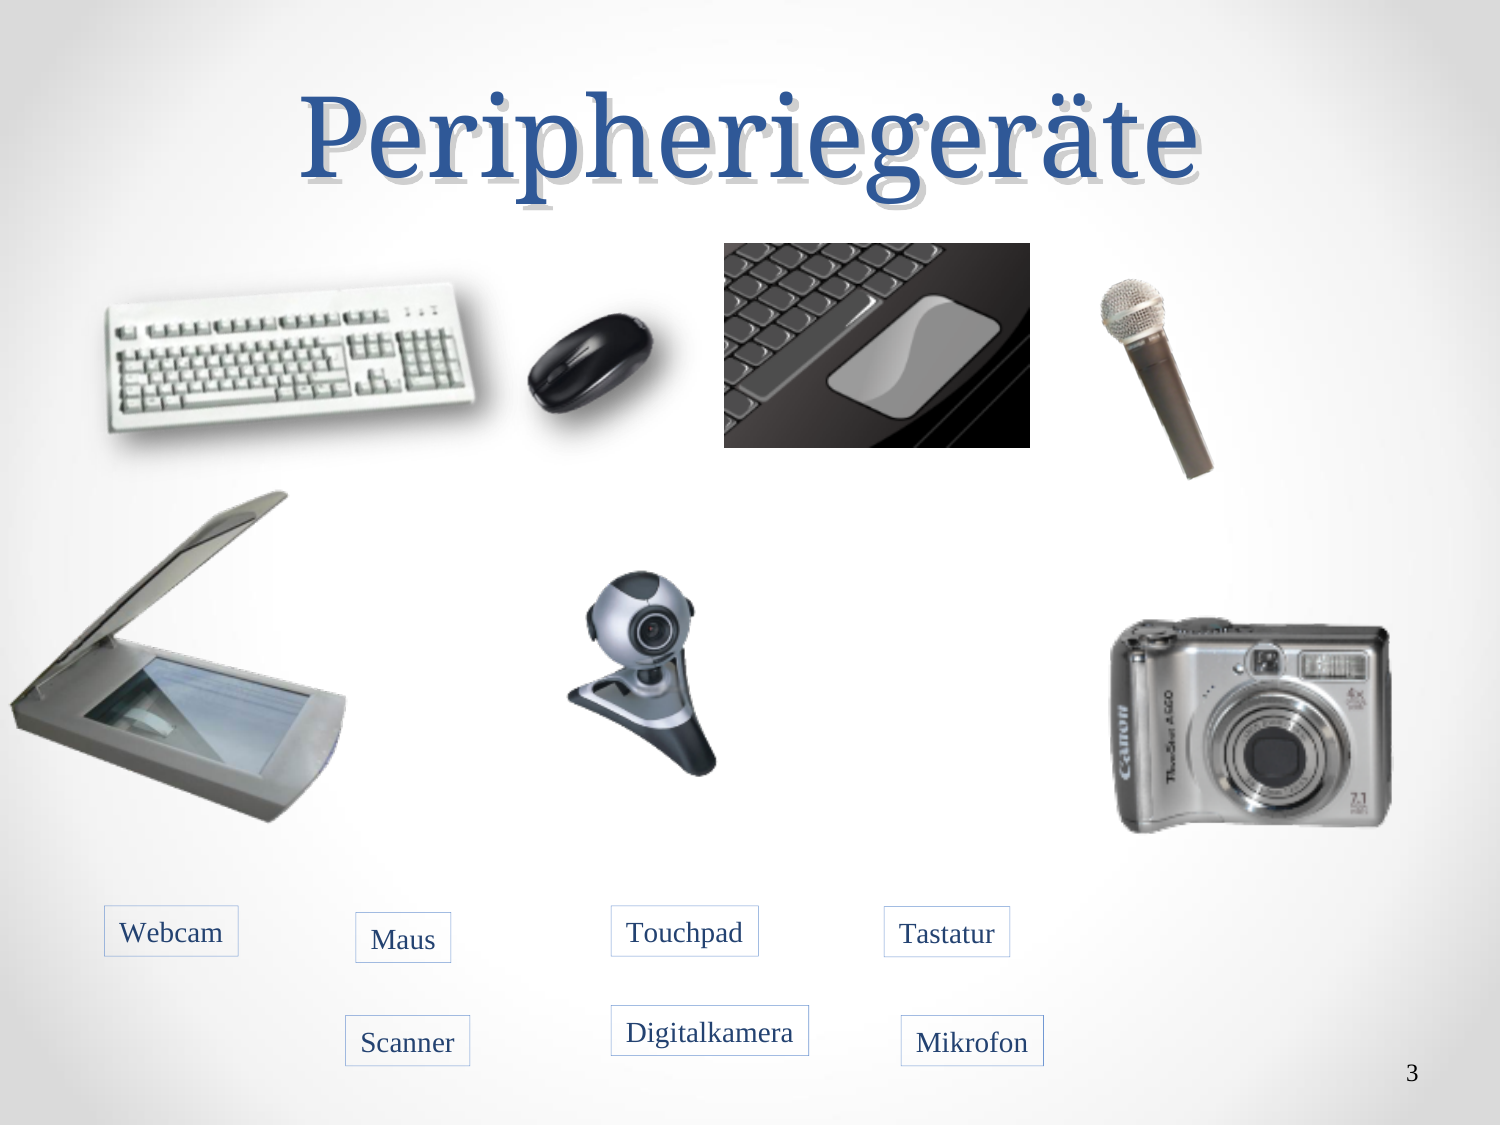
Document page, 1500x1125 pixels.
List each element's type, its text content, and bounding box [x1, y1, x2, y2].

text_box Webcam [104, 905, 239, 957]
picture [0, 0, 1500, 1125]
title Peripheriegeräte [75, 71, 1426, 208]
text_box Digitalkamera [611, 1005, 809, 1056]
text_box Maus [355, 912, 451, 963]
text_box Scanner [345, 1015, 470, 1066]
text_box Touchpad [611, 905, 759, 957]
text_box Mikrofon [901, 1015, 1044, 1066]
text_box Tastatur [884, 906, 1010, 957]
text_box <Foliennummer> [1401, 1042, 1494, 1103]
